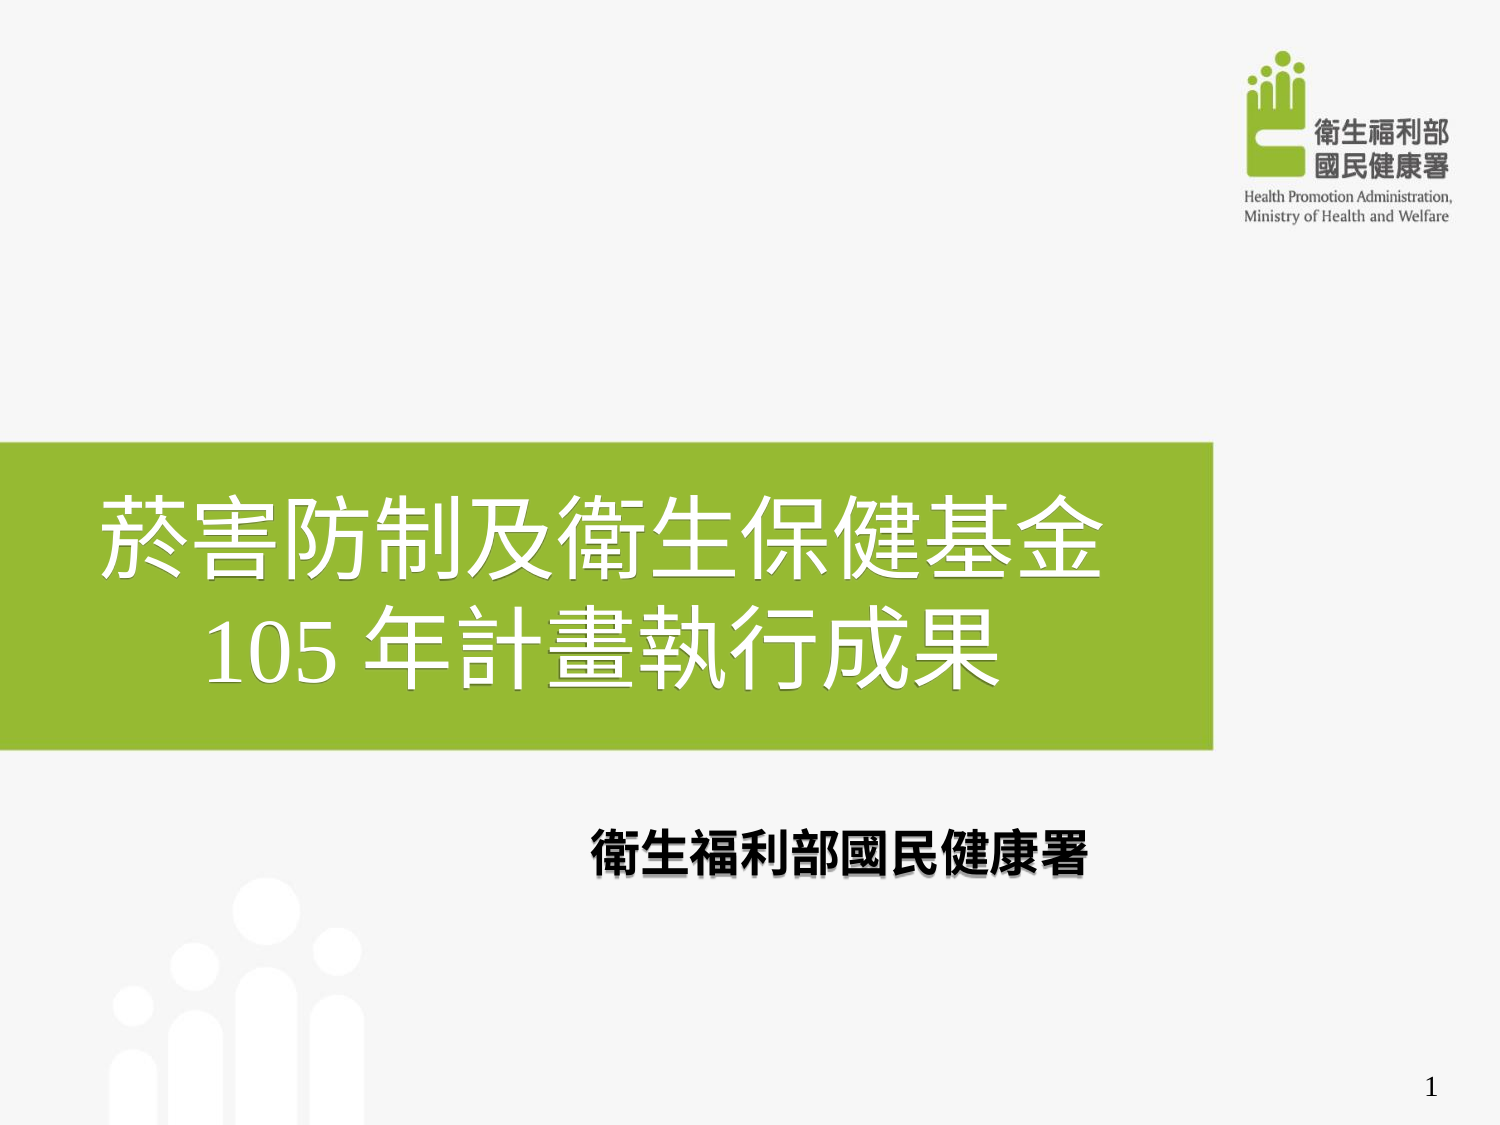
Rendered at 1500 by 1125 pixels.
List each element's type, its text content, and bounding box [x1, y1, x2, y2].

text_box 1 [1409, 1059, 1498, 1111]
title 菸害防制及衛生保健基金 105年計畫執行成果 [0, 470, 1206, 712]
subtitle 衛生福利部國民健康署 [373, 754, 1307, 1125]
